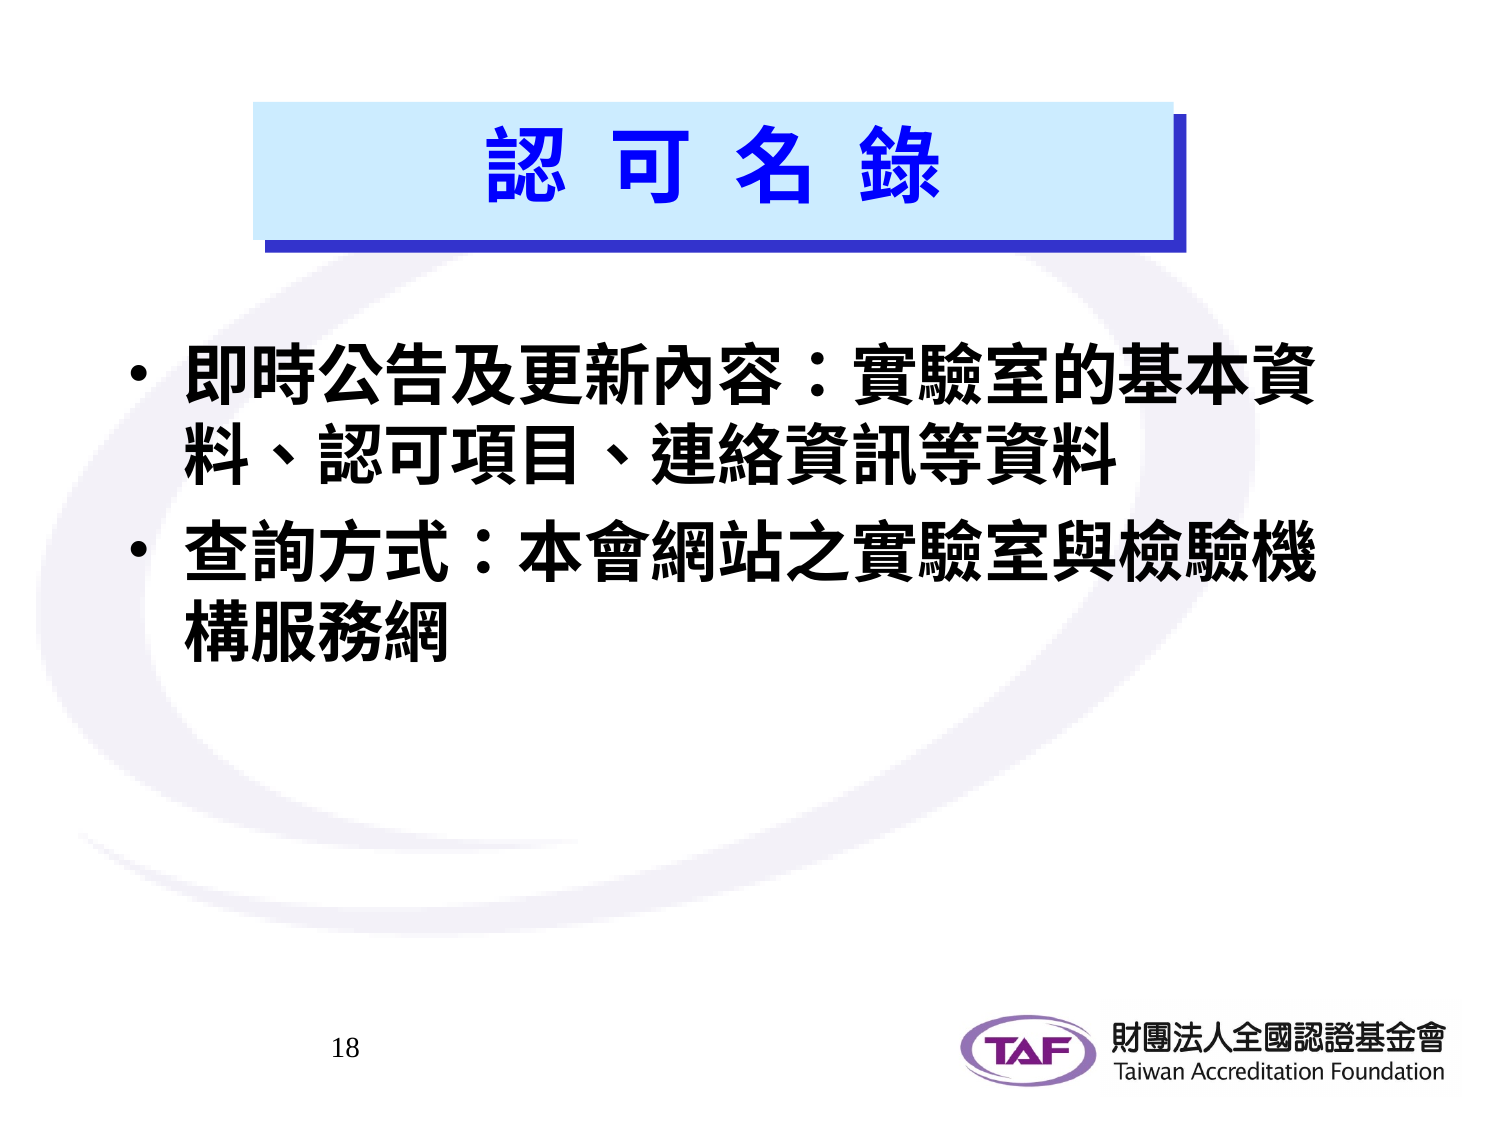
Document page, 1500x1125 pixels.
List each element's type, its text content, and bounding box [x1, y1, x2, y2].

text_box 認 可 名 錄 [253, 101, 1174, 240]
text_box <編號> [199, 1021, 376, 1125]
picture [937, 999, 1462, 1097]
list 即時公告及更新內容：實驗室的基本資料、認可項目、連絡資訊等資料 查詢方式：本會網站之實驗室與檢驗機構服務網 [112, 324, 1388, 835]
